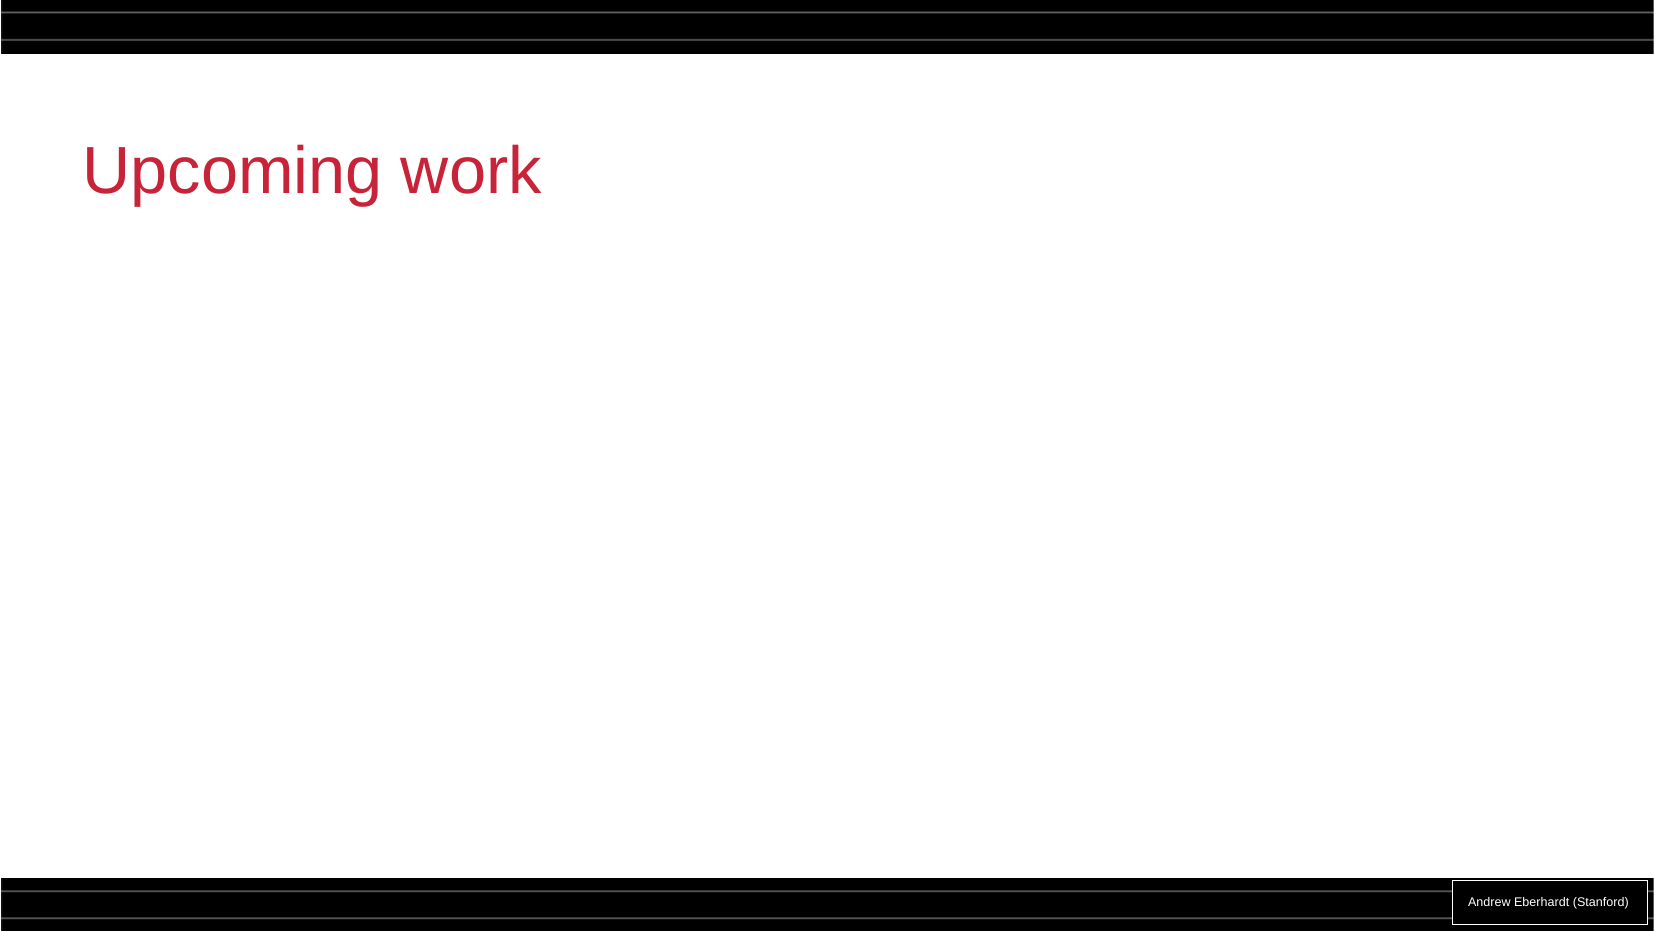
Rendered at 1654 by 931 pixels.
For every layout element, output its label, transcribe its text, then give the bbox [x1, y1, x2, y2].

picture [1, 0, 1654, 54]
picture [1, 878, 1654, 931]
title Upcoming work [82, 92, 1571, 249]
text_box Andrew Eberhardt (Stanford) [1452, 880, 1648, 925]
